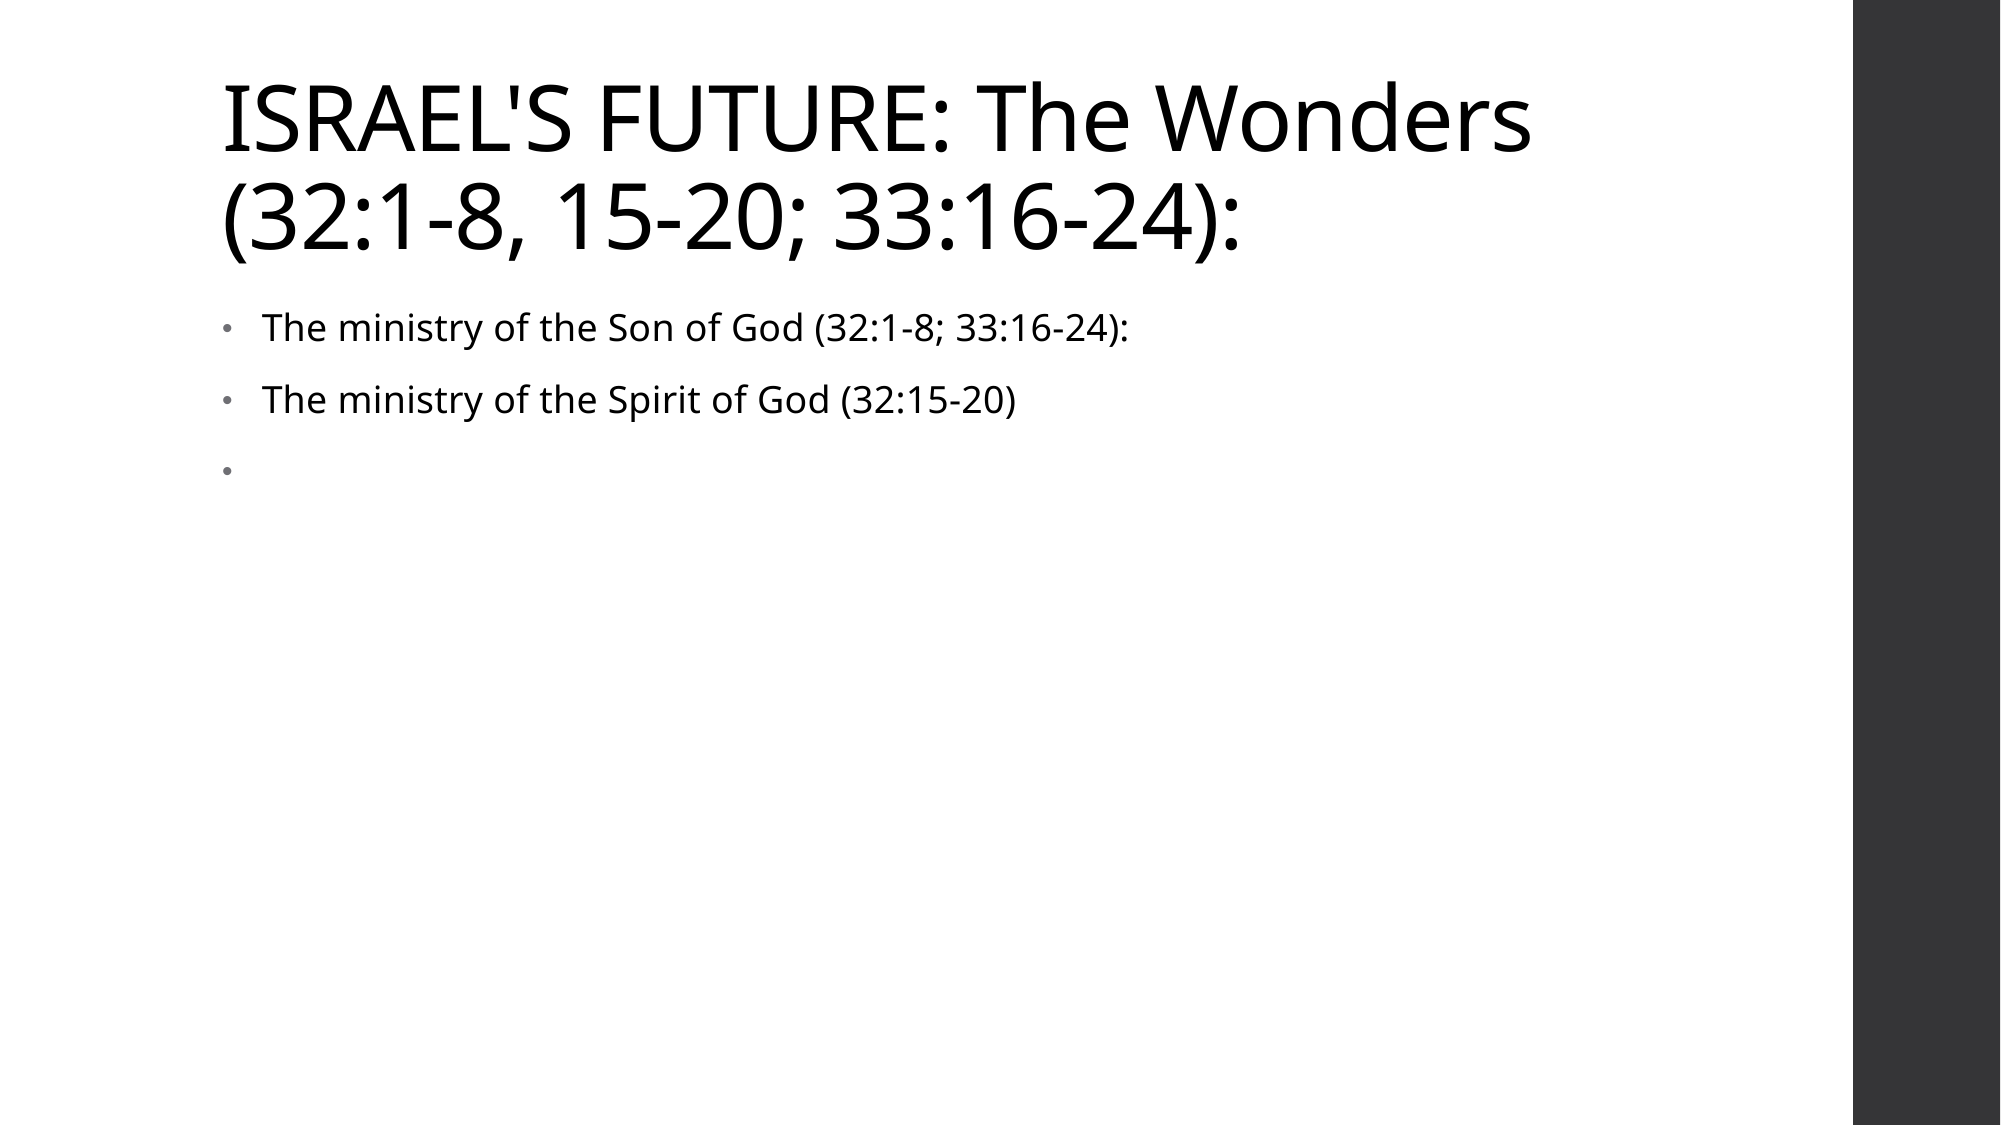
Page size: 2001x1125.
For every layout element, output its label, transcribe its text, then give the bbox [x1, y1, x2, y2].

list The ministry of the Son of God (32:1-8; 33:16-24): The ministry of the Spirit of God (32:15-20) [206, 299, 1617, 1014]
title ISRAEL'S FUTURE: The Wonders (32:1-8, 15-20; 33:16-24): [206, 60, 1797, 278]
